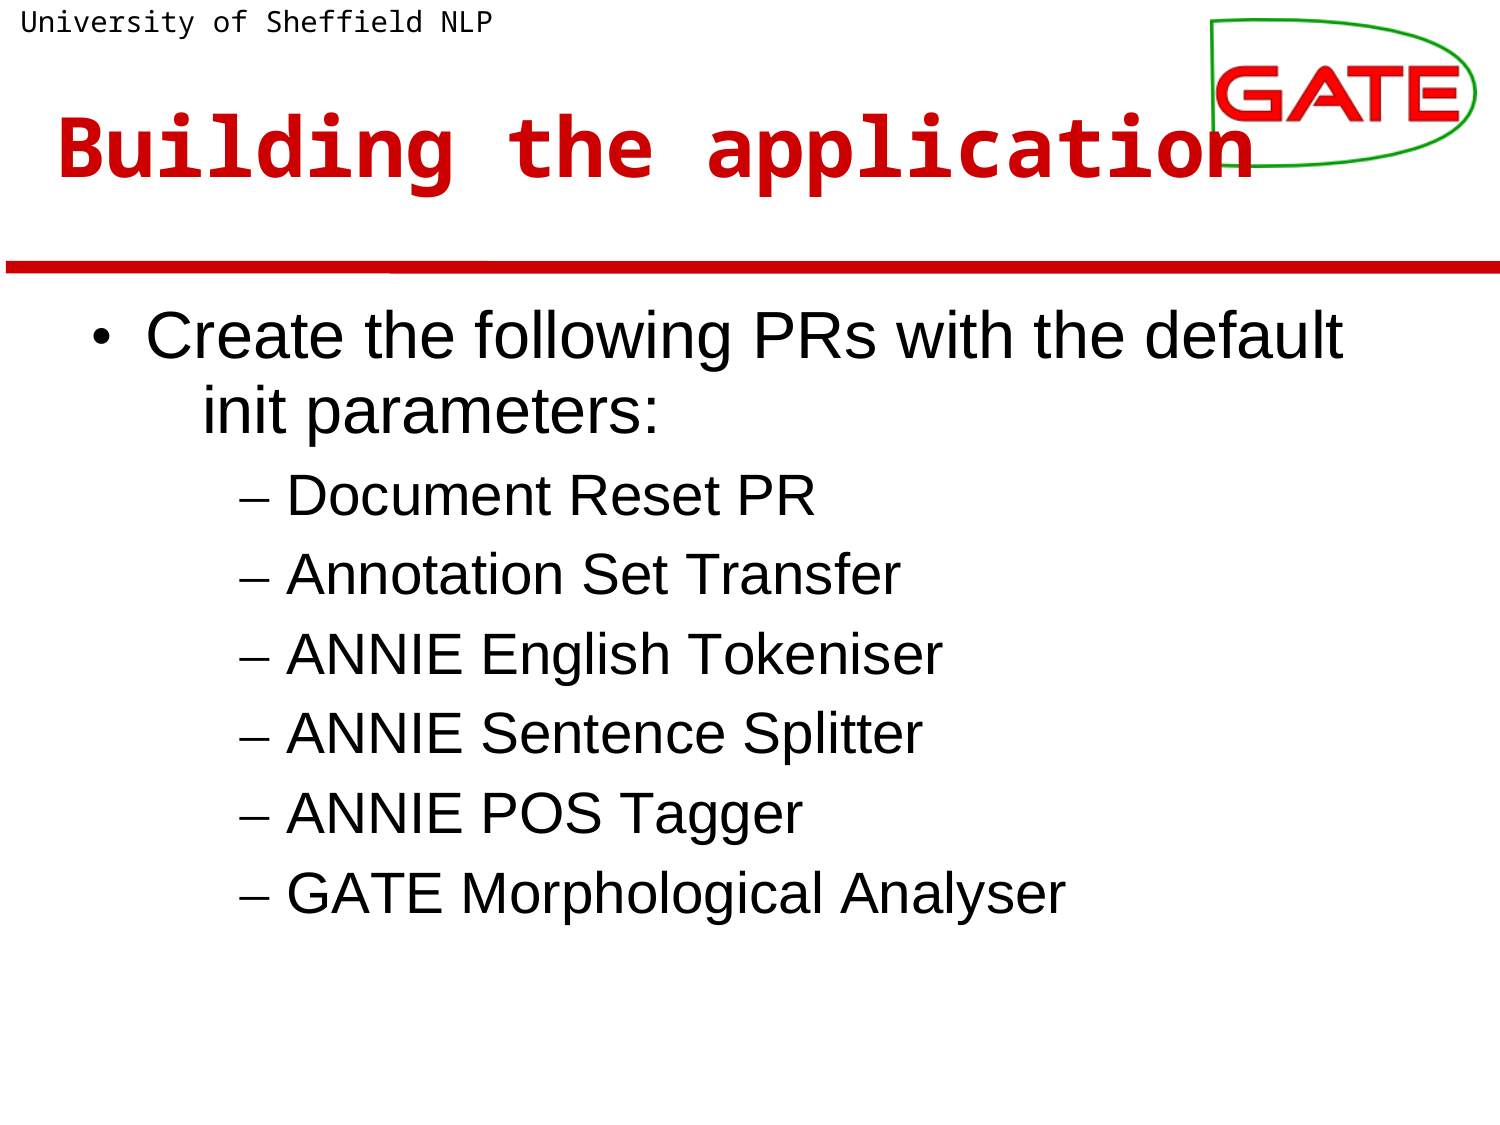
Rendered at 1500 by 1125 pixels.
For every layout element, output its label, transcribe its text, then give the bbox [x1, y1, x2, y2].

title Building the application [41, 37, 1391, 254]
list Create the following PRs with the default init parameters: Document Reset PR Annotation Set Transfer ANNIE English Tokeniser ANNIE Sentence Splitter ANNIE POS Tagger GATE Morphological Analyser [74, 290, 1425, 1034]
picture [1210, 18, 1477, 168]
